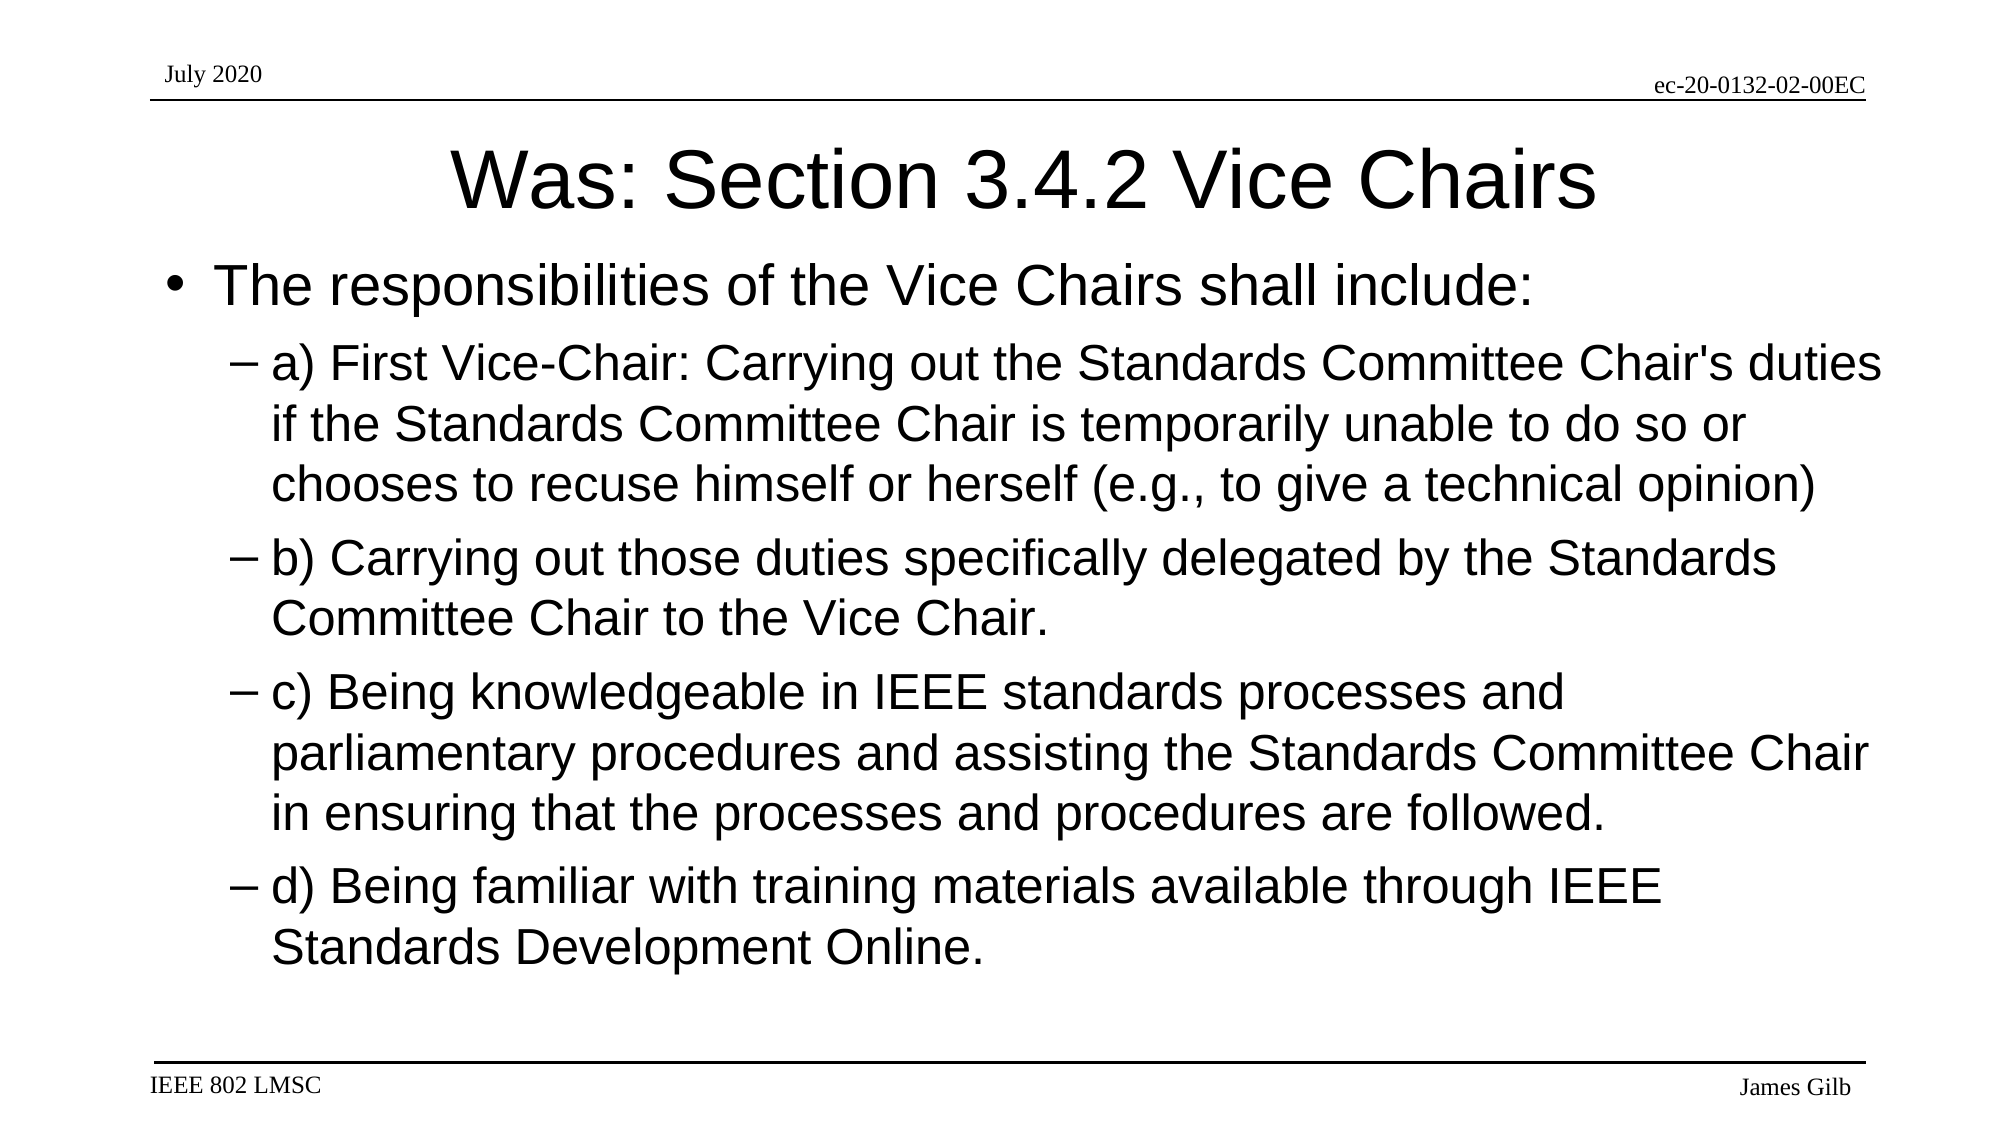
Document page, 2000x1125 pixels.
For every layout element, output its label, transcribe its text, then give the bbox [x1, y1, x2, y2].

list The responsibilities of the Vice Chairs shall include: a) First Vice-Chair: Carrying out the Standards Committee Chair's duties if the Standards Committee Chair is temporarily unable to do so or chooses to recuse himself or herself (e.g., to give a technical opinion) b) Carrying out those duties specifically delegated by the Standards Committee Chair to the Vice Chair. c) Being knowledgeable in IEEE standards processes and parliamentary procedures and assisting the Standards Committee Chair in ensuring that the processes and procedures are followed. d) Being familiar with training materials available through IEEE Standards Development Online. [149, 239, 1900, 1051]
title Was: Section 3.4.2 Vice Chairs [149, 112, 1900, 238]
